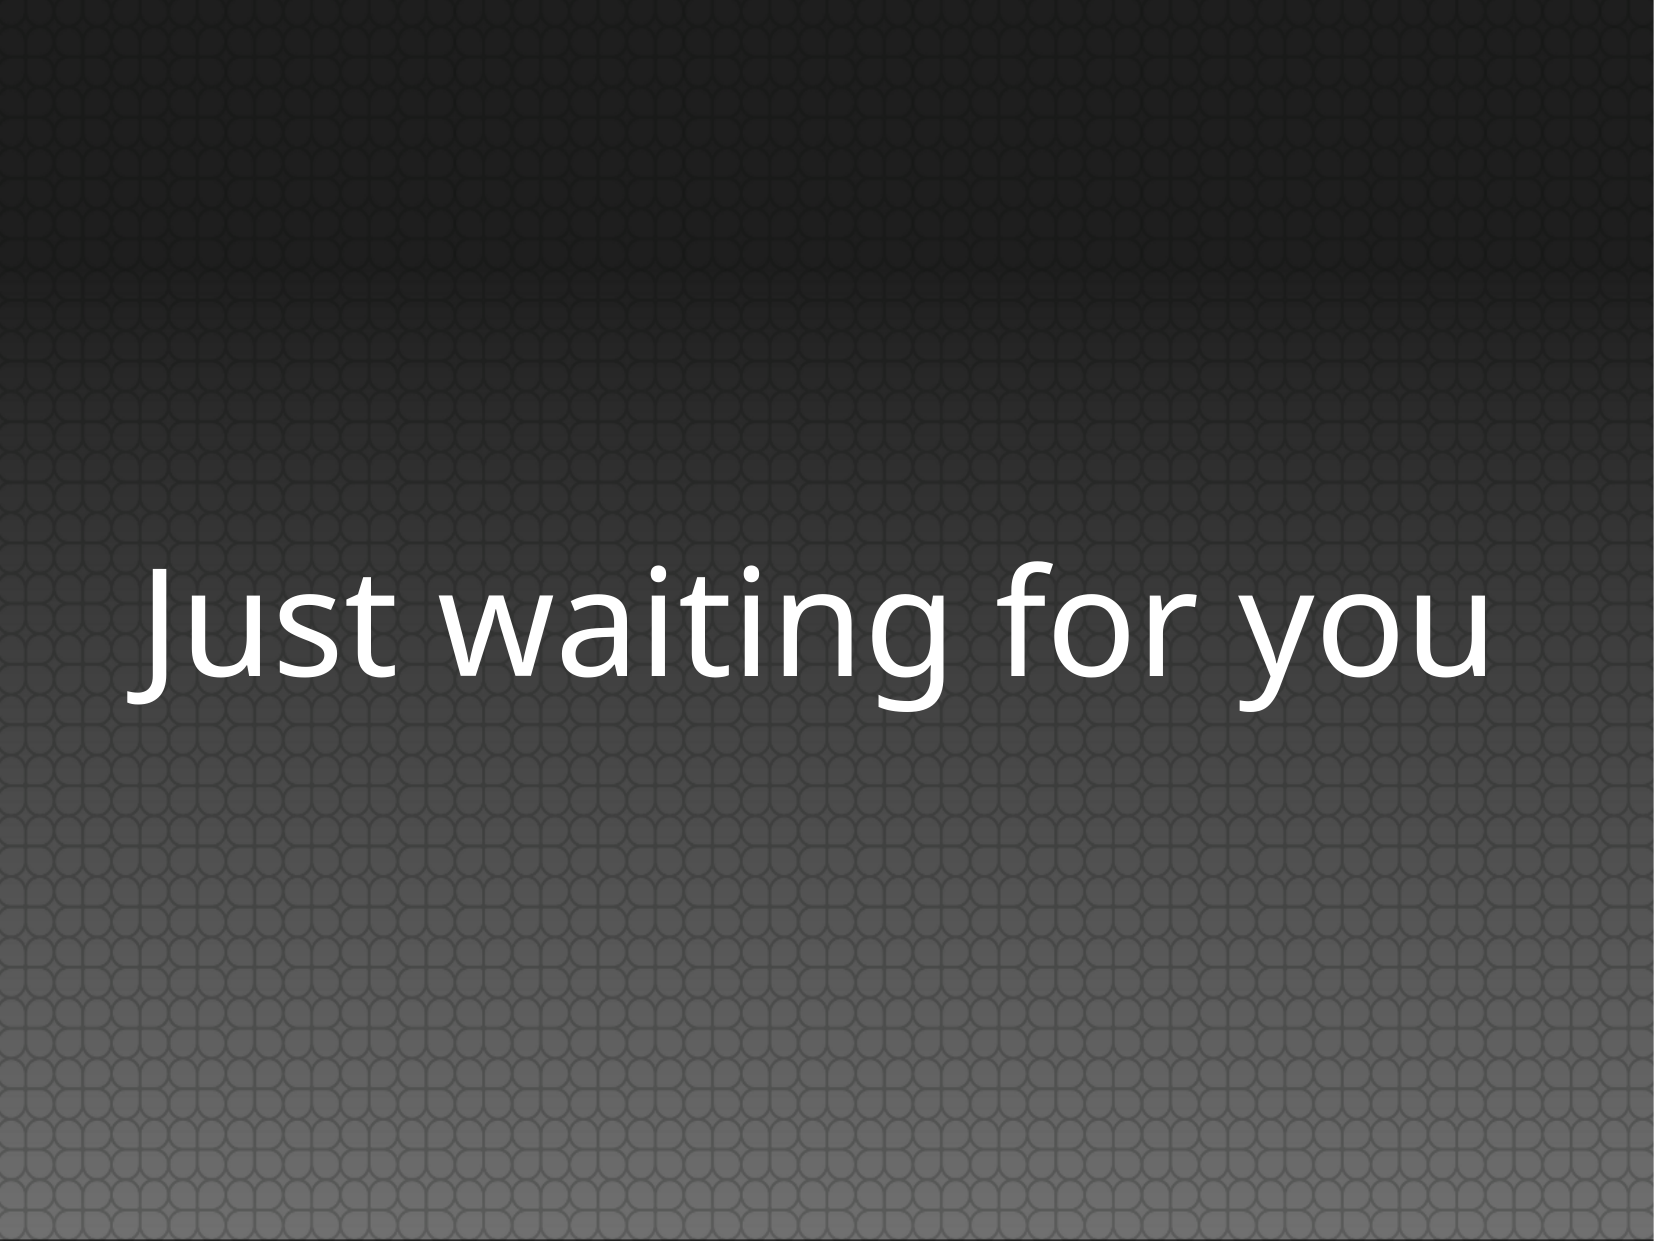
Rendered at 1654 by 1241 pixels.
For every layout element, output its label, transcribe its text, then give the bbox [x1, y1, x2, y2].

title Just waiting for you [75, 525, 1564, 713]
picture [0, 0, 1654, 1241]
